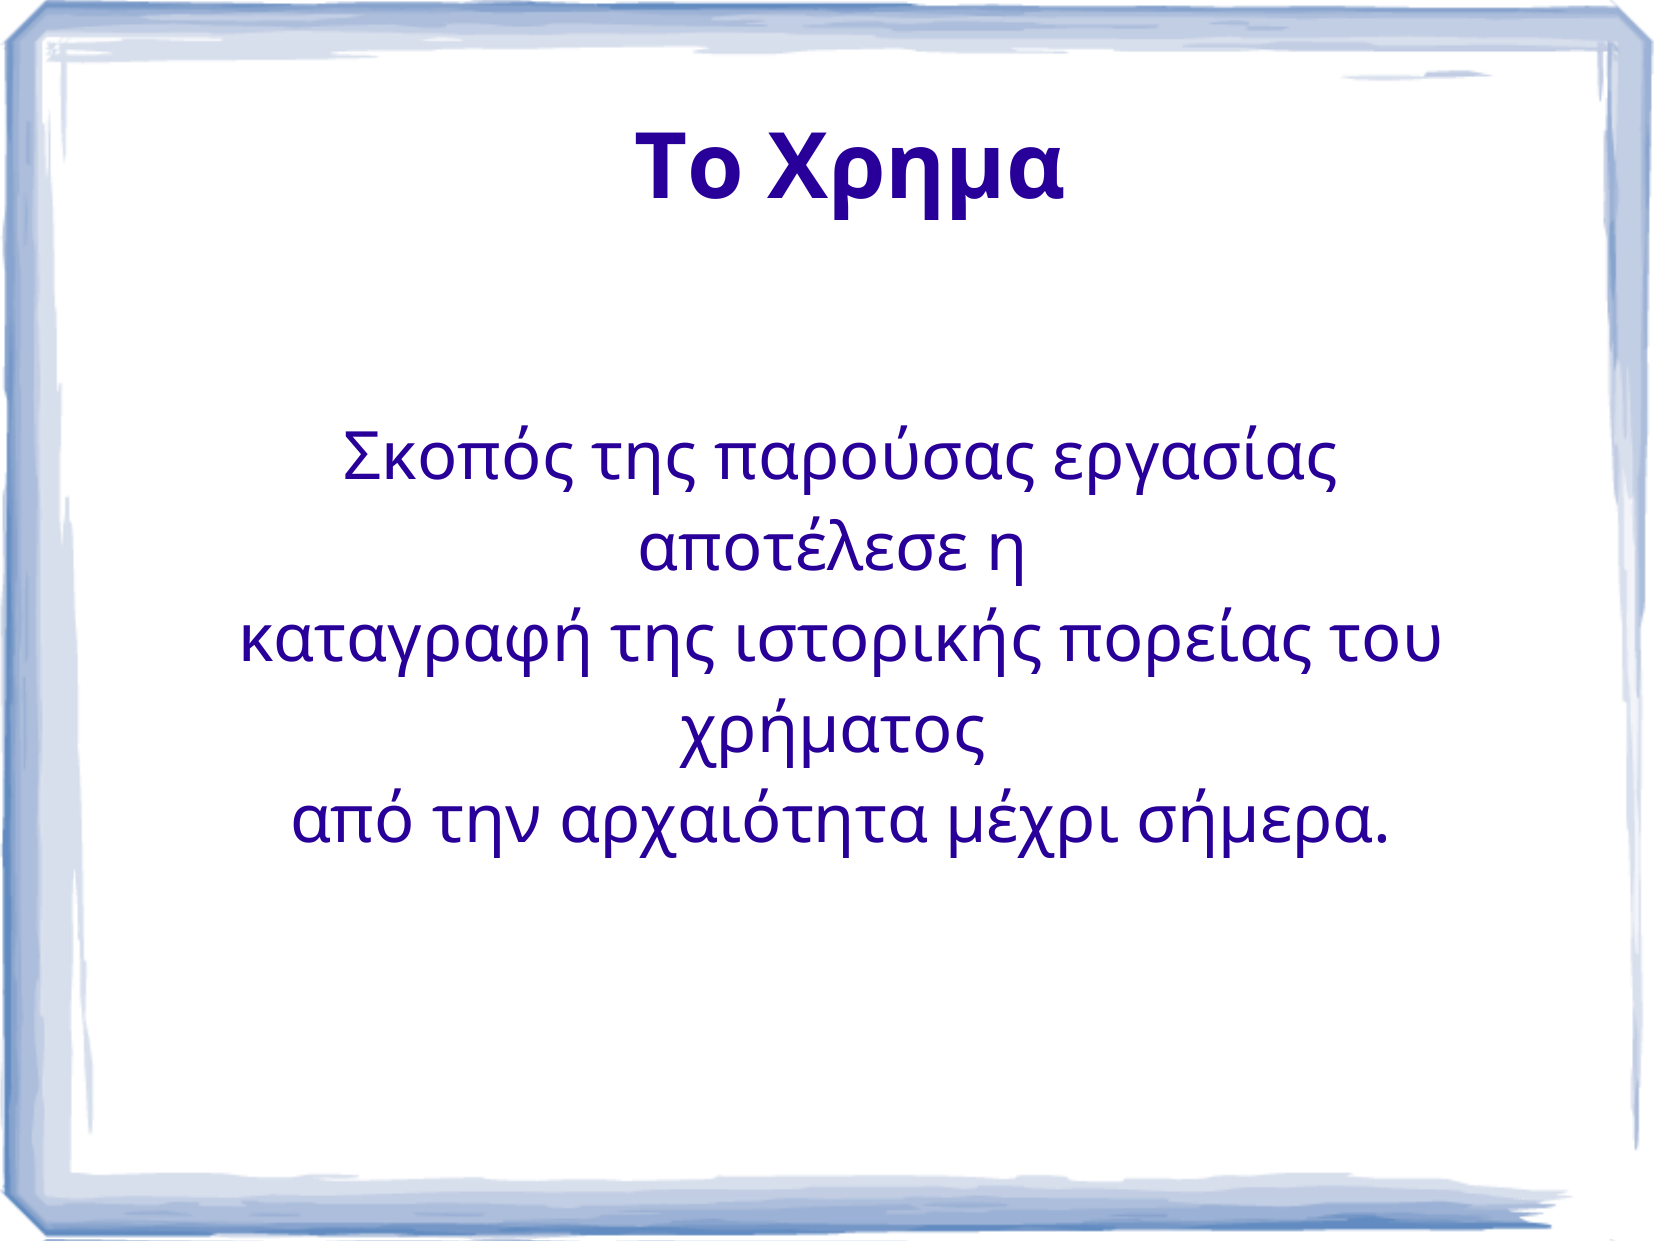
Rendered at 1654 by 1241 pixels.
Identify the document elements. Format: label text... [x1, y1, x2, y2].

picture [0, 0, 1654, 1241]
subtitle Σκοπός της παρούσας εργασίας αποτέλεσε η καταγραφή της ιστορικής πορείας του χρήματος από την αρχαιότητα μέχρι σήμερα. [206, 448, 1477, 925]
title Το Χρημα [106, 59, 1595, 267]
